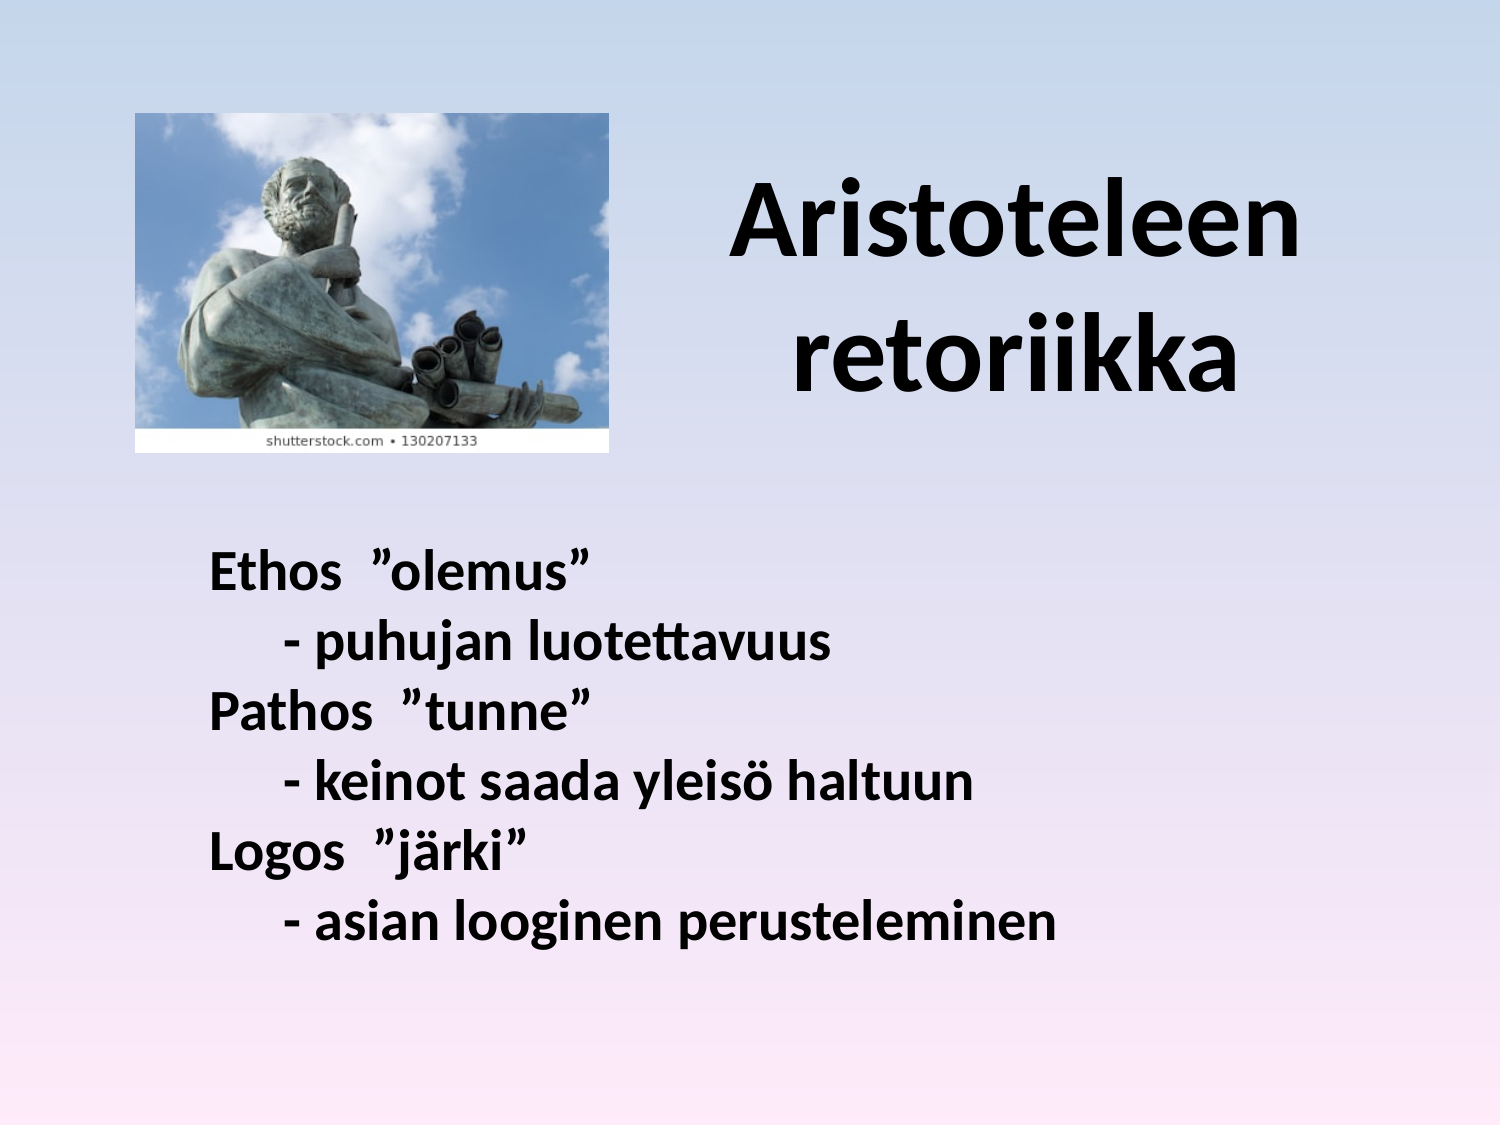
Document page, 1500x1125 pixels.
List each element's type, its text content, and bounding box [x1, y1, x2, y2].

picture [135, 113, 609, 453]
text_box Ethos ”olemus” - puhujan luotettavuus Pathos ”tunne” - keinot saada yleisö haltuun Logos ”järki” - asian looginen perusteleminen [194, 479, 1435, 960]
title Aristoteleen retoriikka [608, 78, 1425, 479]
